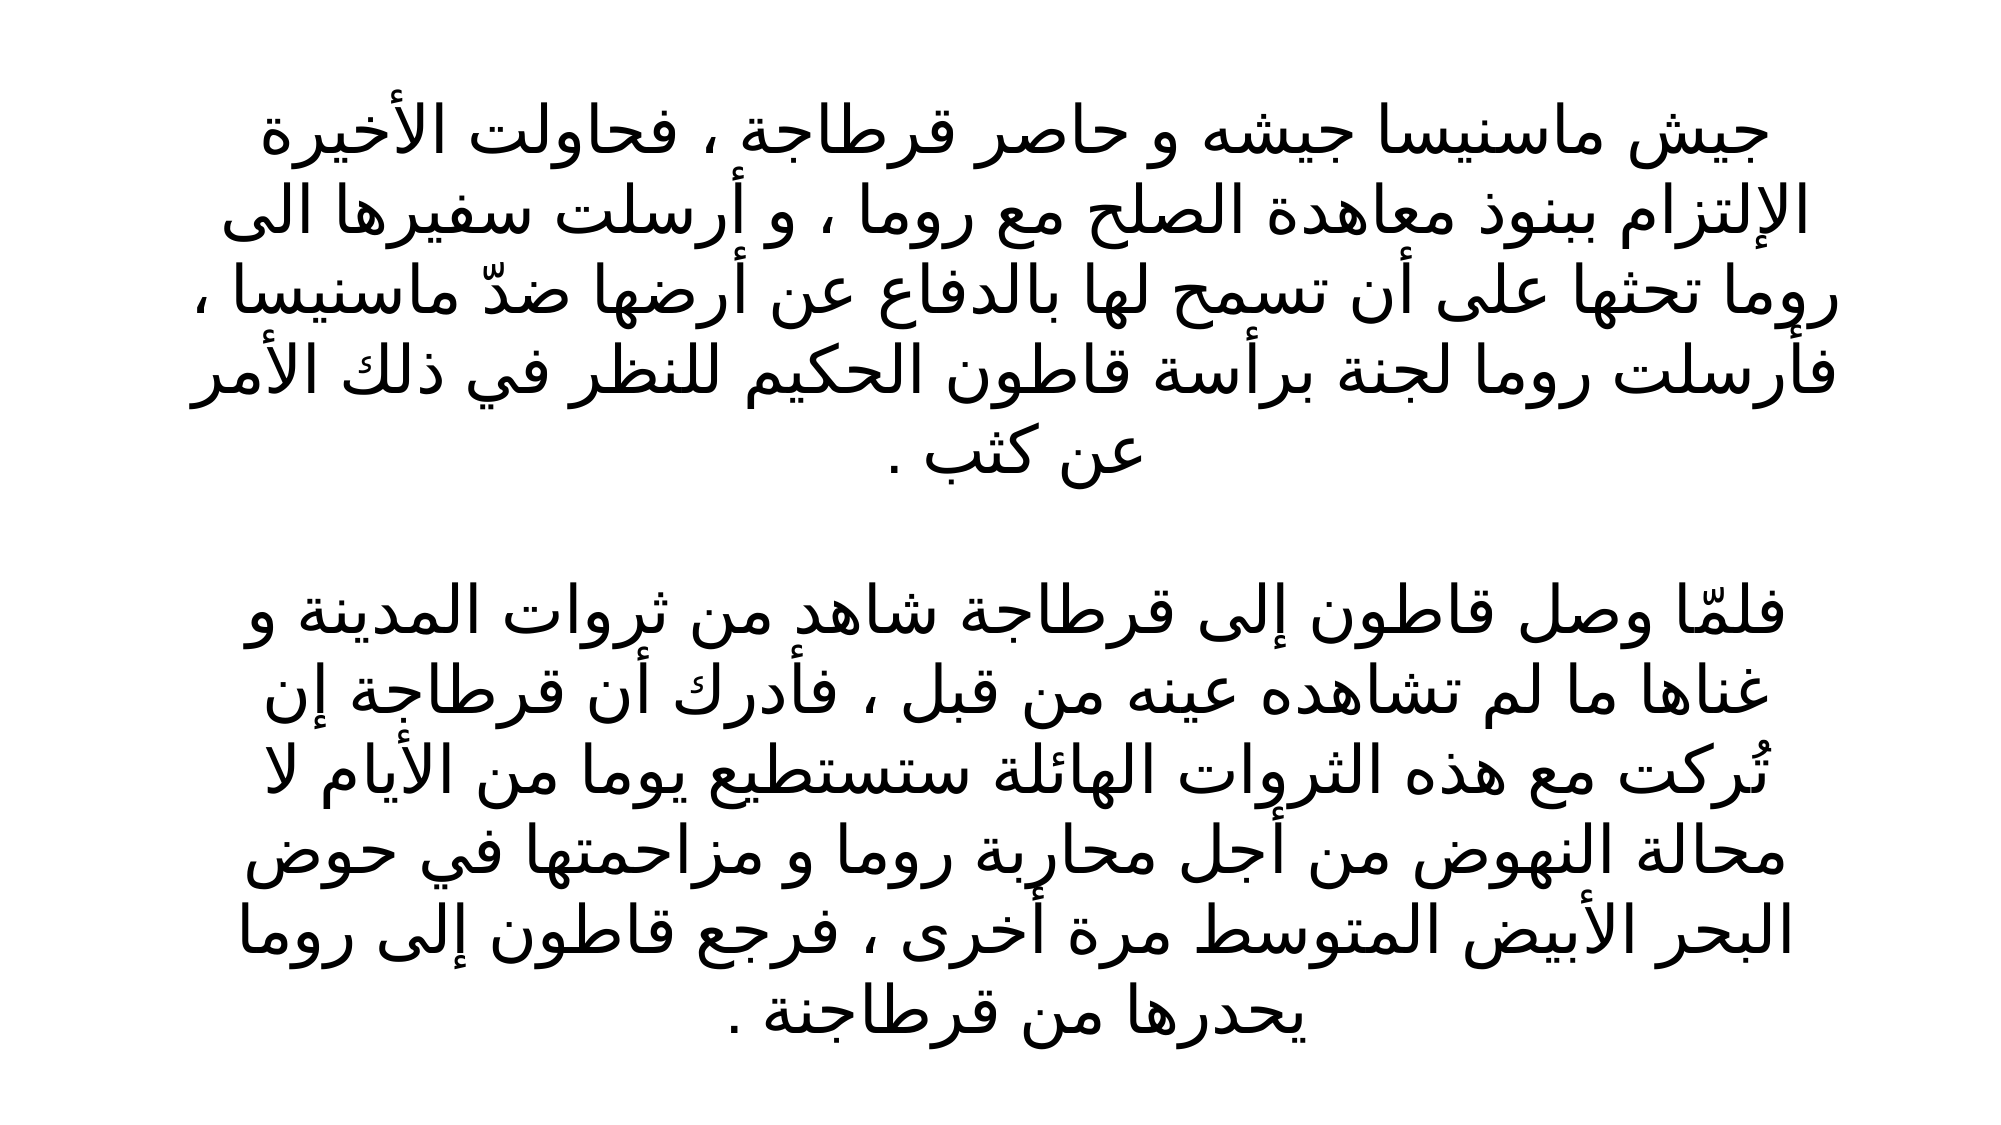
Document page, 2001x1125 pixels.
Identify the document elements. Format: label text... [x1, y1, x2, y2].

text_box جيش ماسنيسا جيشه و حاصر قرطاجة ، فحاولت الأخيرة الإلتزام ببنوذ معاهدة الصلح مع روما ، و أرسلت سفيرها الى روما تحثها على أن تسمح لها بالدفاع عن أرضها ضدّ ماسنيسا ، فأرسلت روما لجنة برأسة قاطون الحكيم للنظر في ذلك الأمر عن كثب . فلمّا وصل قاطون إلى قرطاجة شاهد من ثروات المدينة و غناها ما لم تشاهده عينه من قبل ، فأدرك أن قرطاجة إن تُركت مع هذه الثروات الهائلة ستستطيع يوما من الأيام لا محالة النهوض من أجل محاربة روما و مزاحمتها في حوض البحر الأبيض المتوسط مرة أخرى ، فرجع قاطون إلى روما يحدرها من قرطاجنة . [163, 79, 1871, 903]
